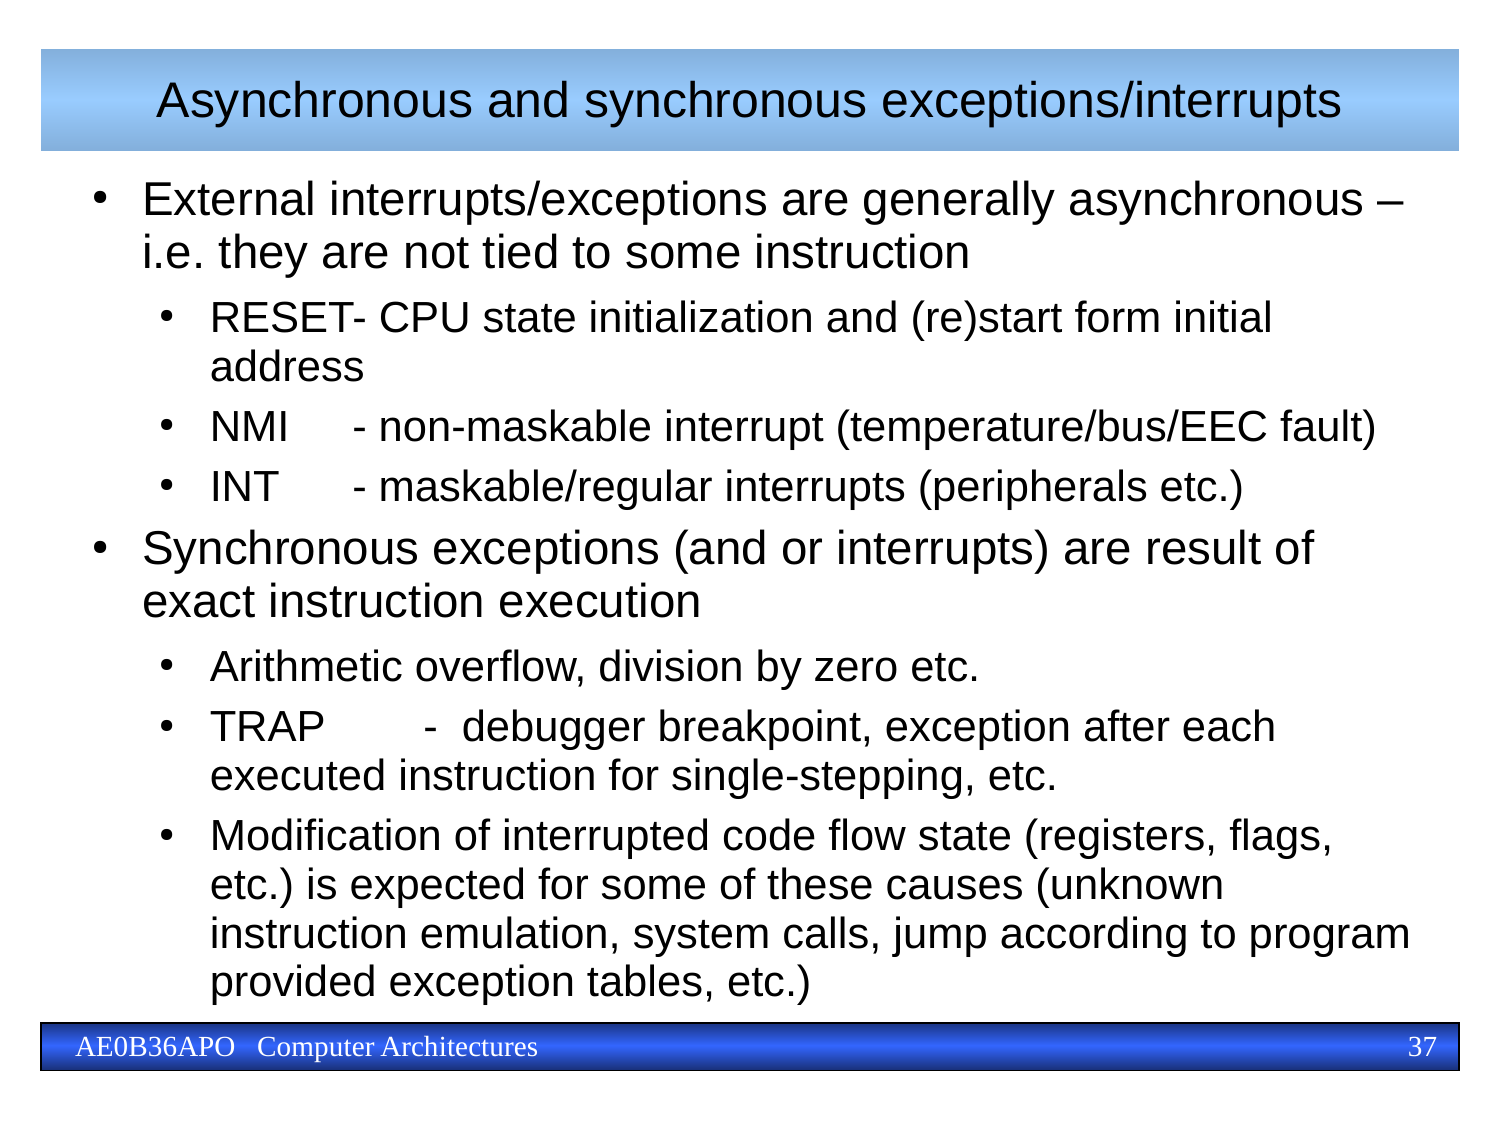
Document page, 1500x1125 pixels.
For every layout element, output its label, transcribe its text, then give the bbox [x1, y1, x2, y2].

title Asynchronous and synchronous exceptions/interrupts [41, 49, 1459, 151]
list External interrupts/exceptions are generally asynchronous – i.e. they are not tied to some instruction RESET- CPU state initialization and (re)start form initial address NMI - non-maskable interrupt (temperature/bus/EEC fault) INT - maskable/regular interrupts (peripherals etc.) Synchronous exceptions (and or interrupts) are result of exact instruction execution Arithmetic overflow, division by zero etc. TRAP - debugger breakpoint, exception after each executed instruction for single-stepping, etc. Modification of interrupted code flow state (registers, flags, etc.) is expected for some of these causes (unknown instruction emulation, system calls, jump according to program provided exception tables, etc.) [75, 172, 1426, 1013]
